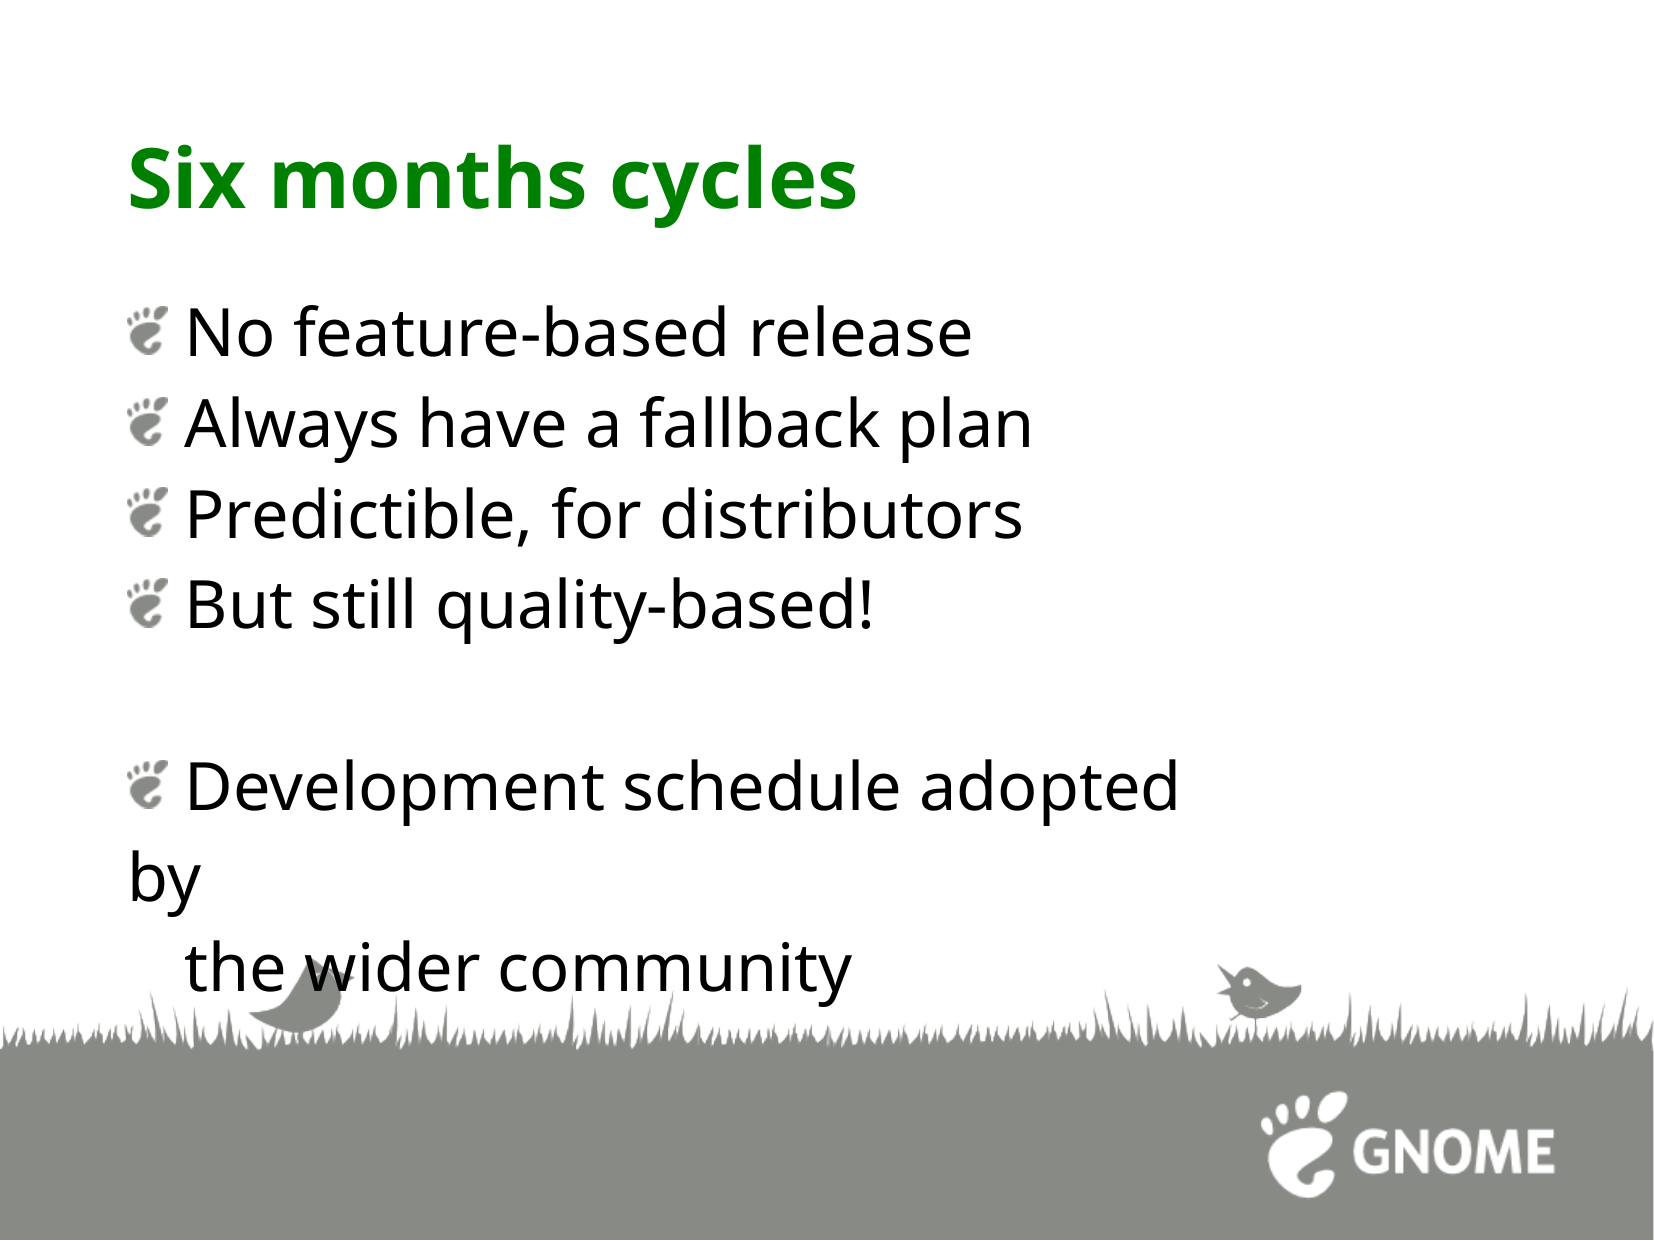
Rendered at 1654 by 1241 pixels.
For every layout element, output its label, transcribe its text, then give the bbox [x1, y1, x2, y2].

text_box No feature-based release Always have a fallback plan Predictible, for distributors But still quality-based! Development schedule adopted by the wider community [112, 277, 1276, 920]
text_box Six months cycles [112, 112, 1276, 239]
picture [0, 0, 1654, 1241]
